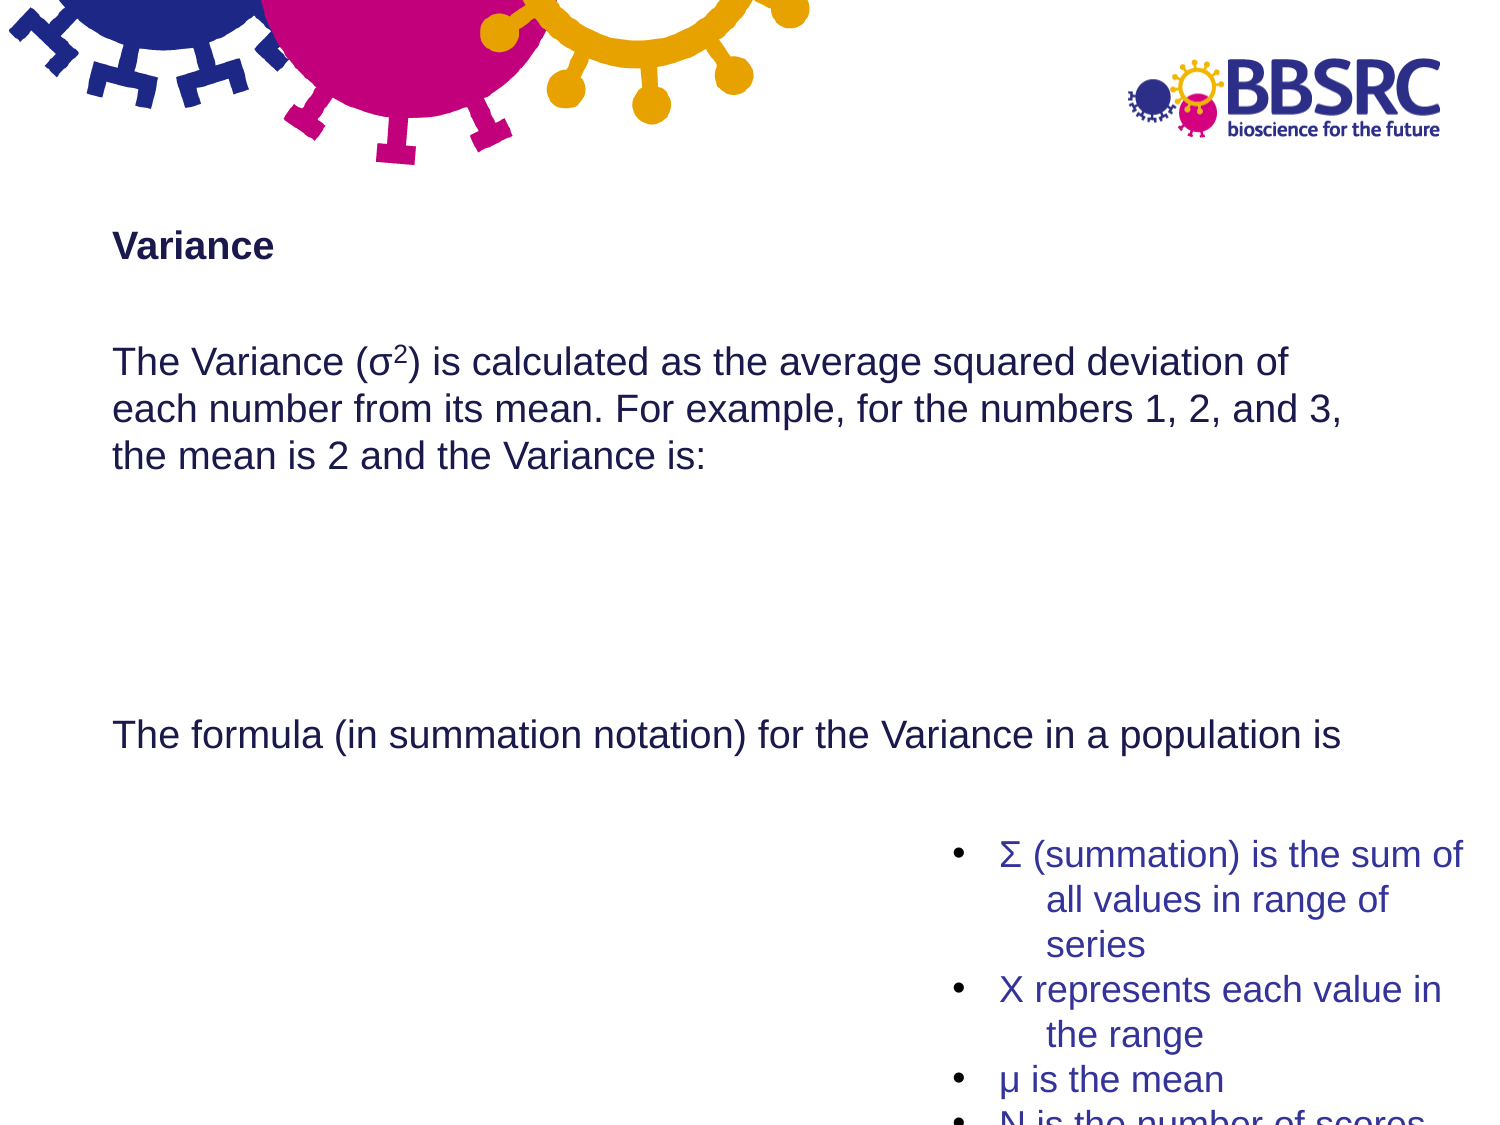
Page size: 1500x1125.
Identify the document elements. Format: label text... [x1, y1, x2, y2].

list Variance The Variance (σ2) is calculated as the average squared deviation of each number from its mean. For example, for the numbers 1, 2, and 3, the mean is 2 and the Variance is: The formula (in summation notation) for the Variance in a population is [112, 219, 1377, 1012]
text_box Ʃ (summation) is the sum of all values in range of series X represents each value in the range μ is the mean N is the number of scores [937, 822, 1481, 1125]
